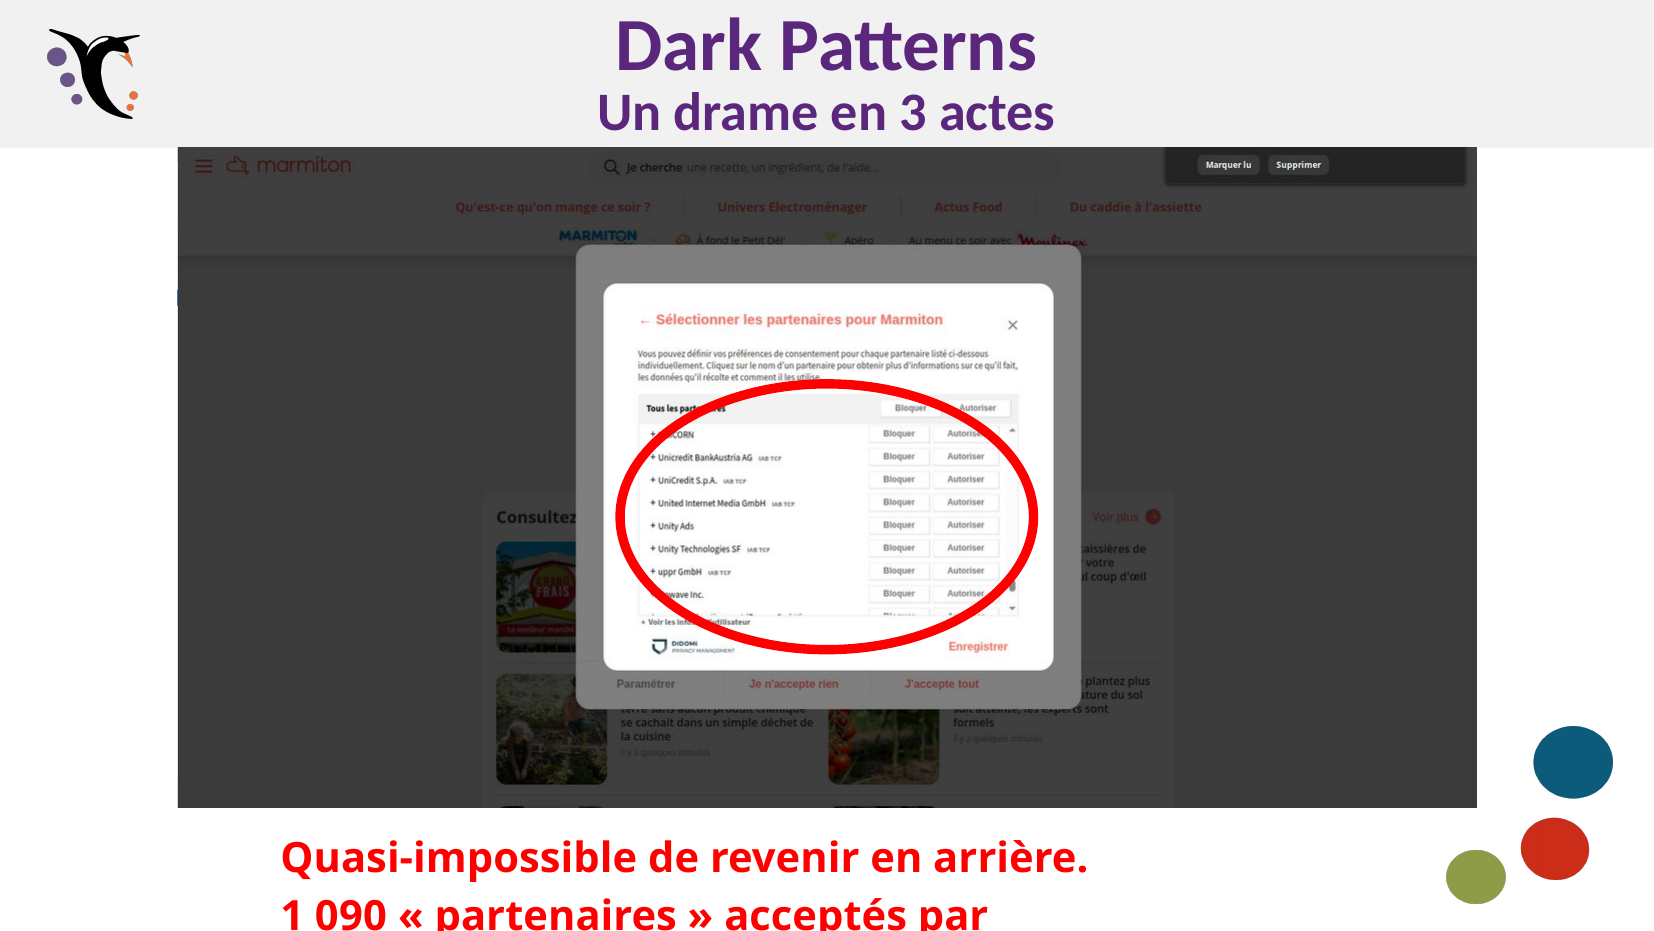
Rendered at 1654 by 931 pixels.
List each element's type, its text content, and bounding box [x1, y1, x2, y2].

text_box Quasi-impossible de revenir en arrière. 1 090 « partenaires » acceptés par défaut ! [265, 820, 1123, 931]
picture [177, 157, 1613, 904]
picture [47, 29, 82, 119]
title Dark Patterns Un drame en 3 actes [82, 1, 1571, 157]
